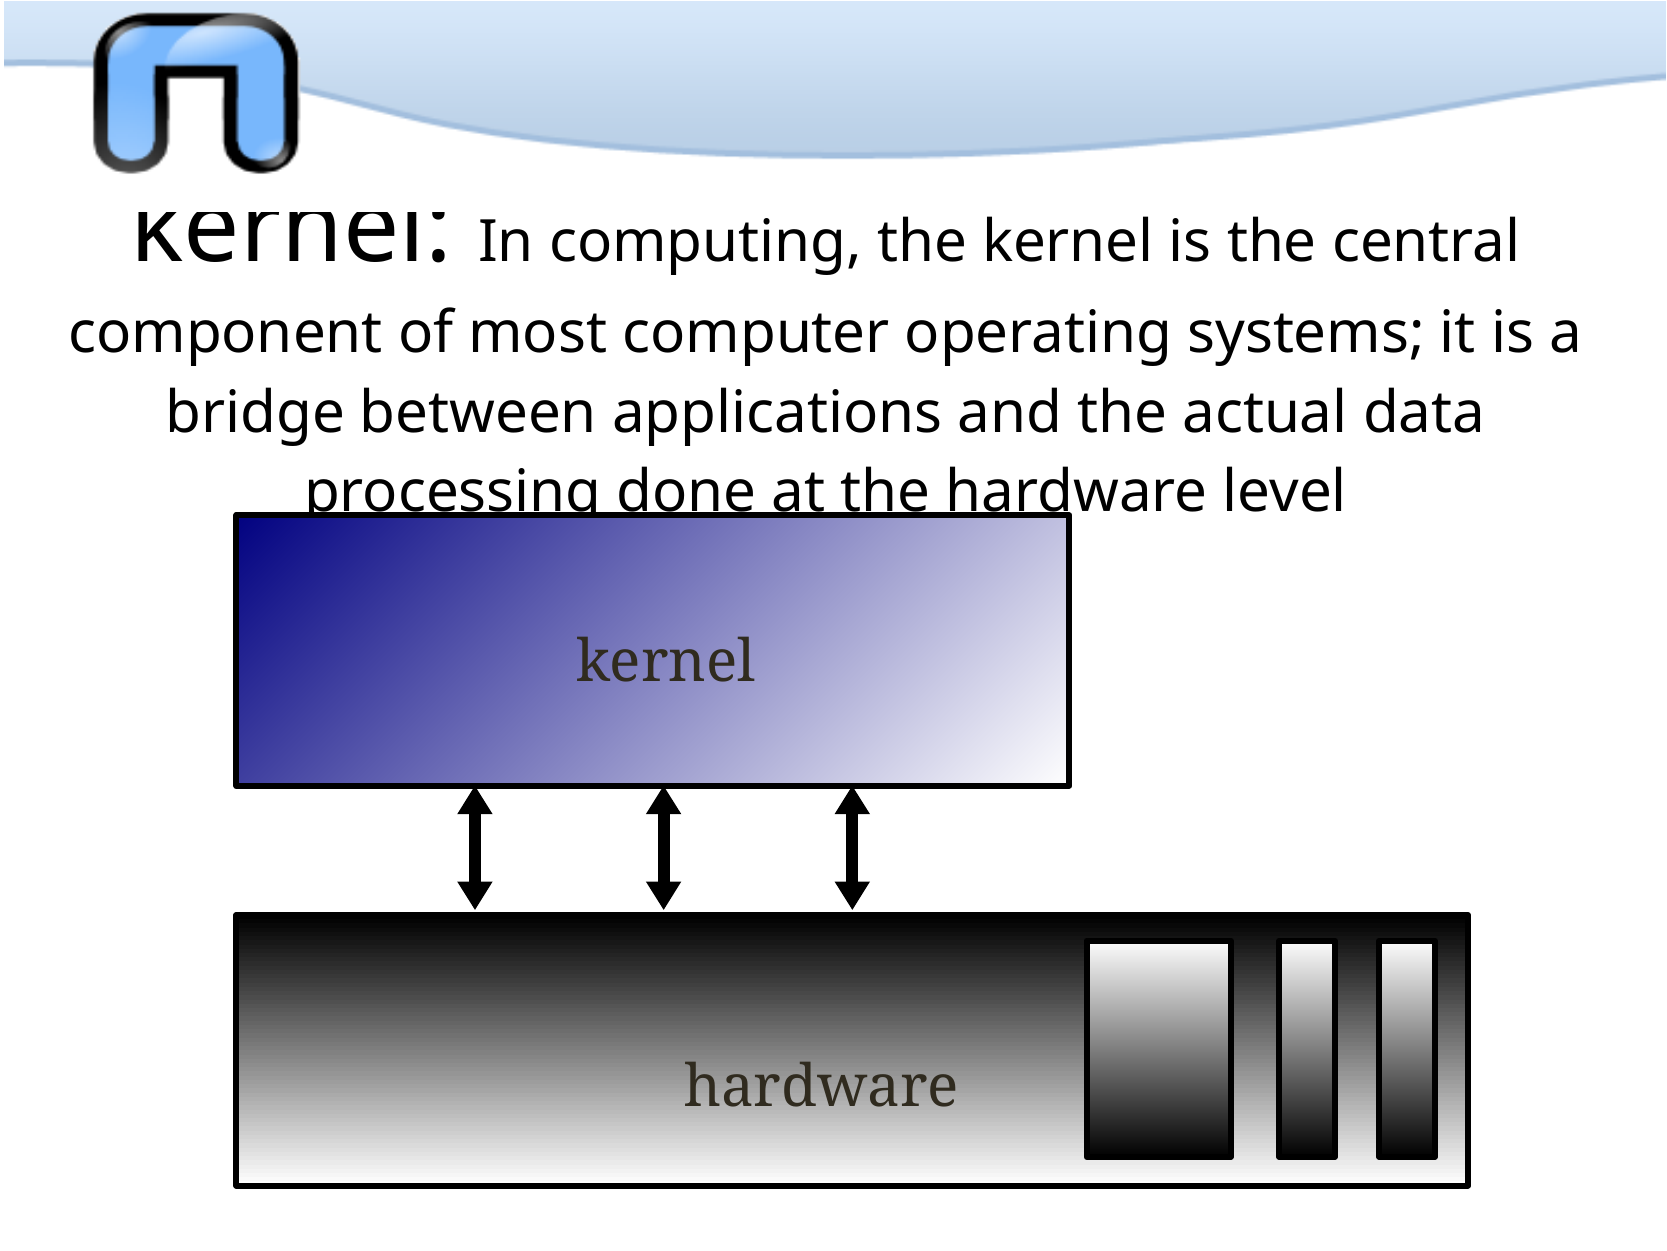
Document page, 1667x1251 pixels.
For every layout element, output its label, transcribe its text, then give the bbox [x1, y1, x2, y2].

text_box [236, 515, 1070, 786]
text_box [236, 915, 1468, 1186]
text_box hardware [669, 1037, 950, 1127]
text_box kernel [561, 611, 754, 702]
picture [0, 0, 1667, 1251]
title kernel: In computing, the kernel is the central component of most computer operating systems; it is a bridge between applications and the actual data processing done at the hardware level [59, 212, 1592, 502]
